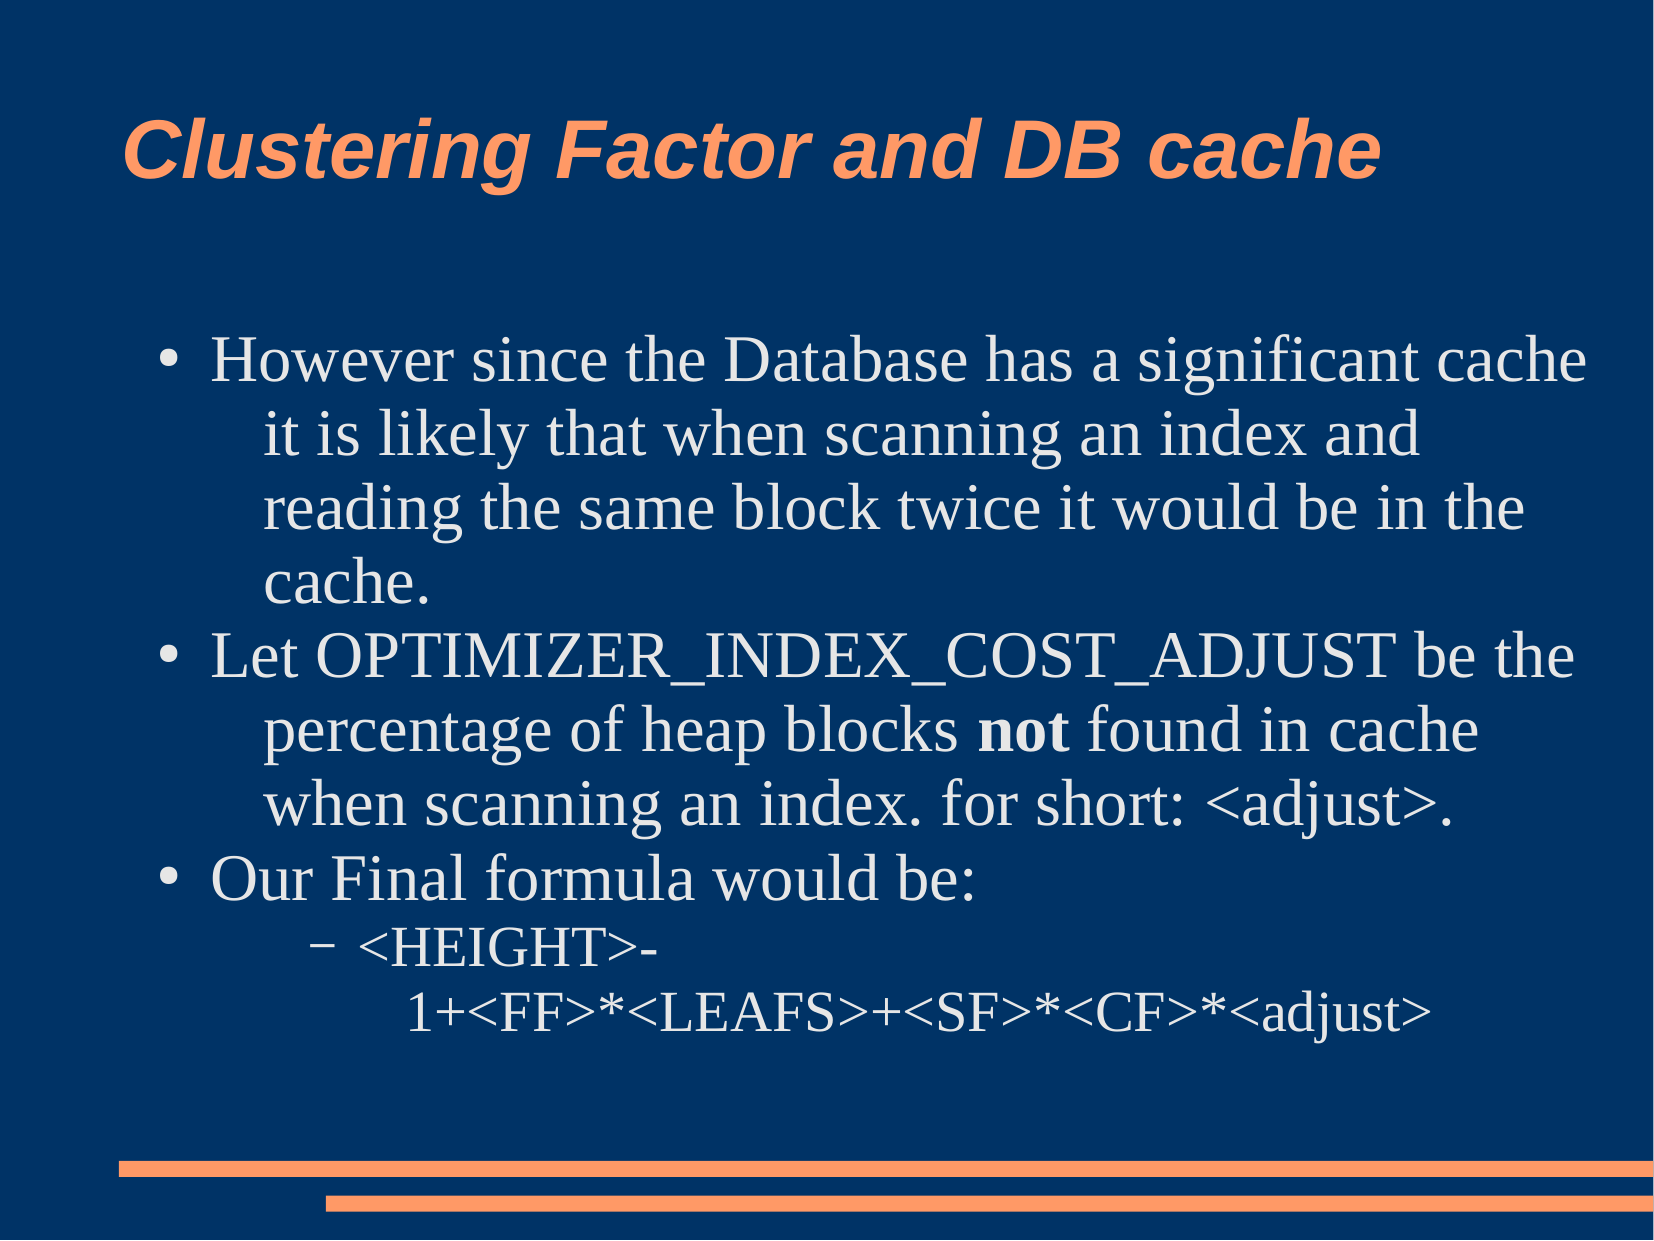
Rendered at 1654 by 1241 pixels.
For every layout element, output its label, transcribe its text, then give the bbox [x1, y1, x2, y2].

title Clustering Factor and DB cache [121, 46, 1534, 254]
list However since the Database has a significant cache it is likely that when scanning an index and reading the same block twice it would be in the cache. Let OPTIMIZER_INDEX_COST_ADJUST be the percentage of heap blocks not found in cache when scanning an index. for short: <adjust>. Our Final formula would be: <HEIGHT>-1+<FF>*<LEAFS>+<SF>*<CF>*<adjust> [121, 322, 1613, 1133]
